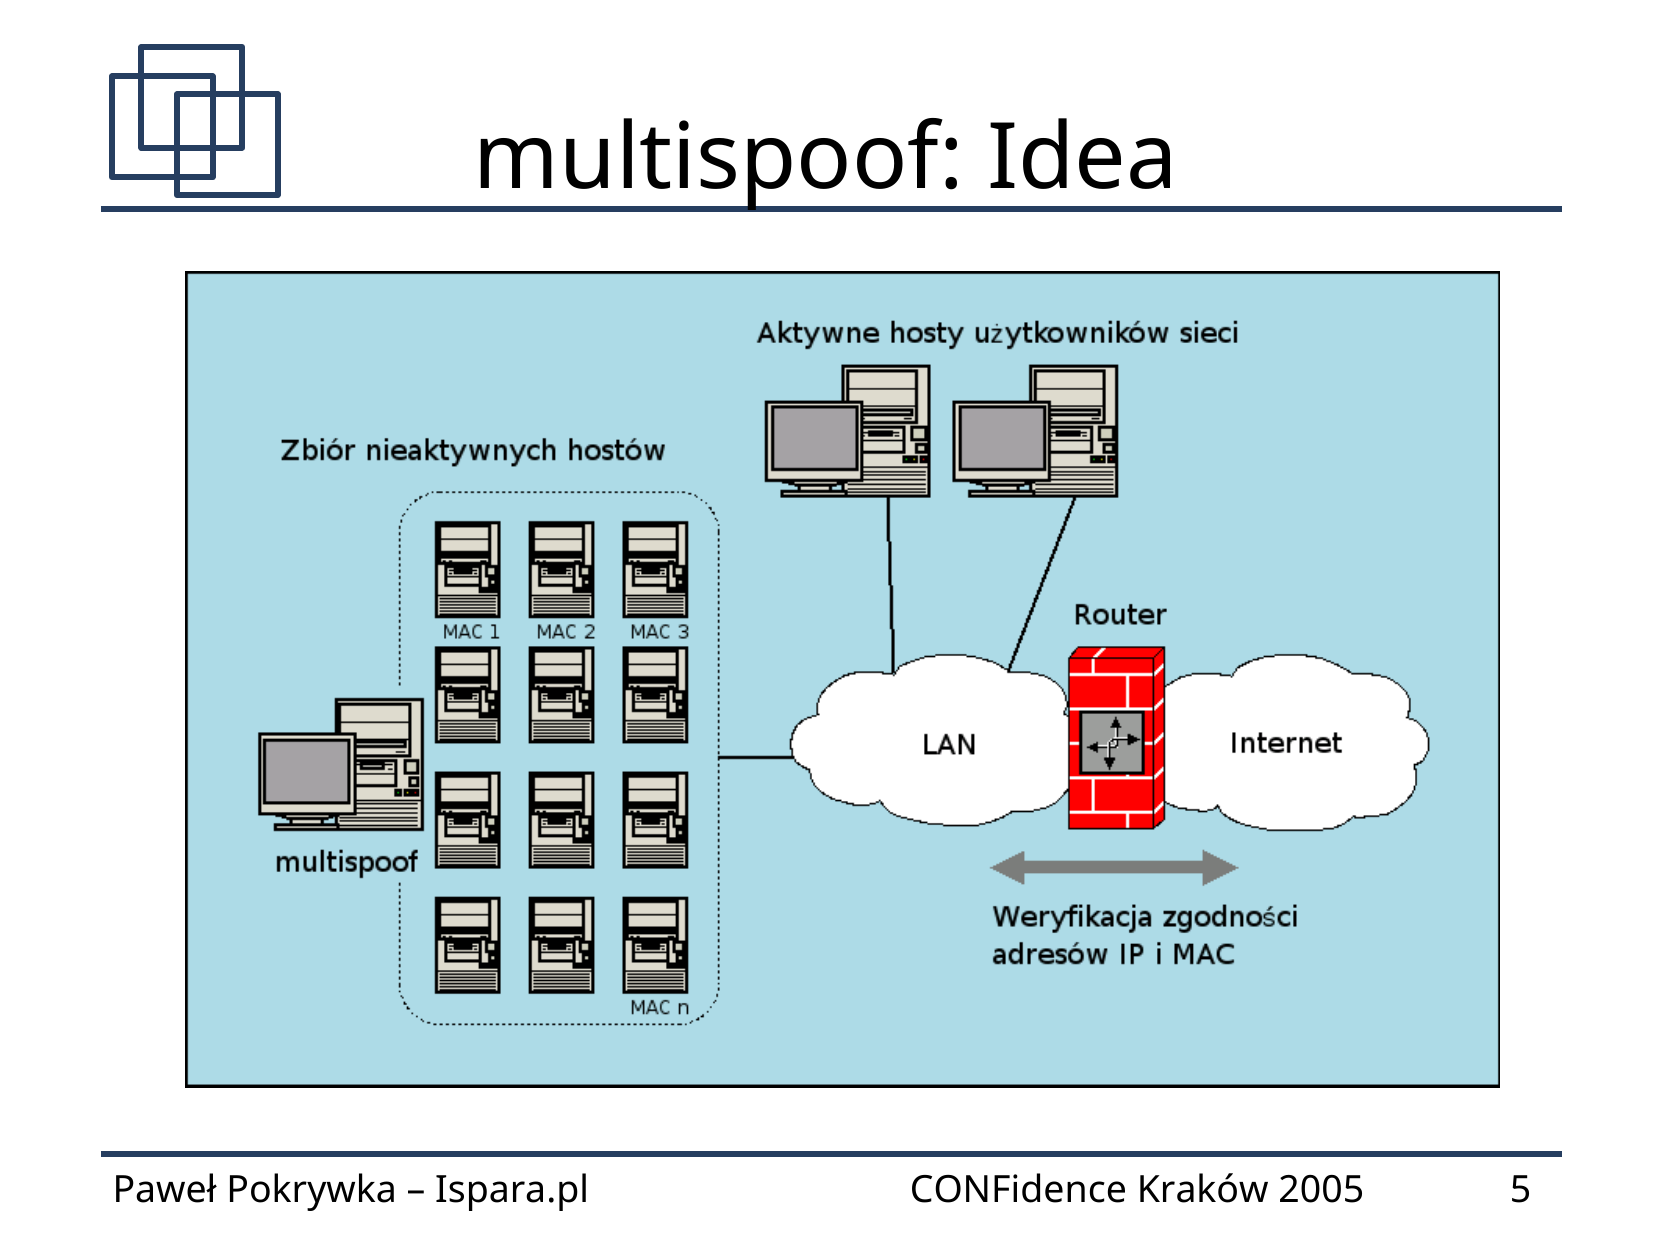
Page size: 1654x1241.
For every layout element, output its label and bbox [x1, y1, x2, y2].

picture [185, 271, 1500, 1088]
